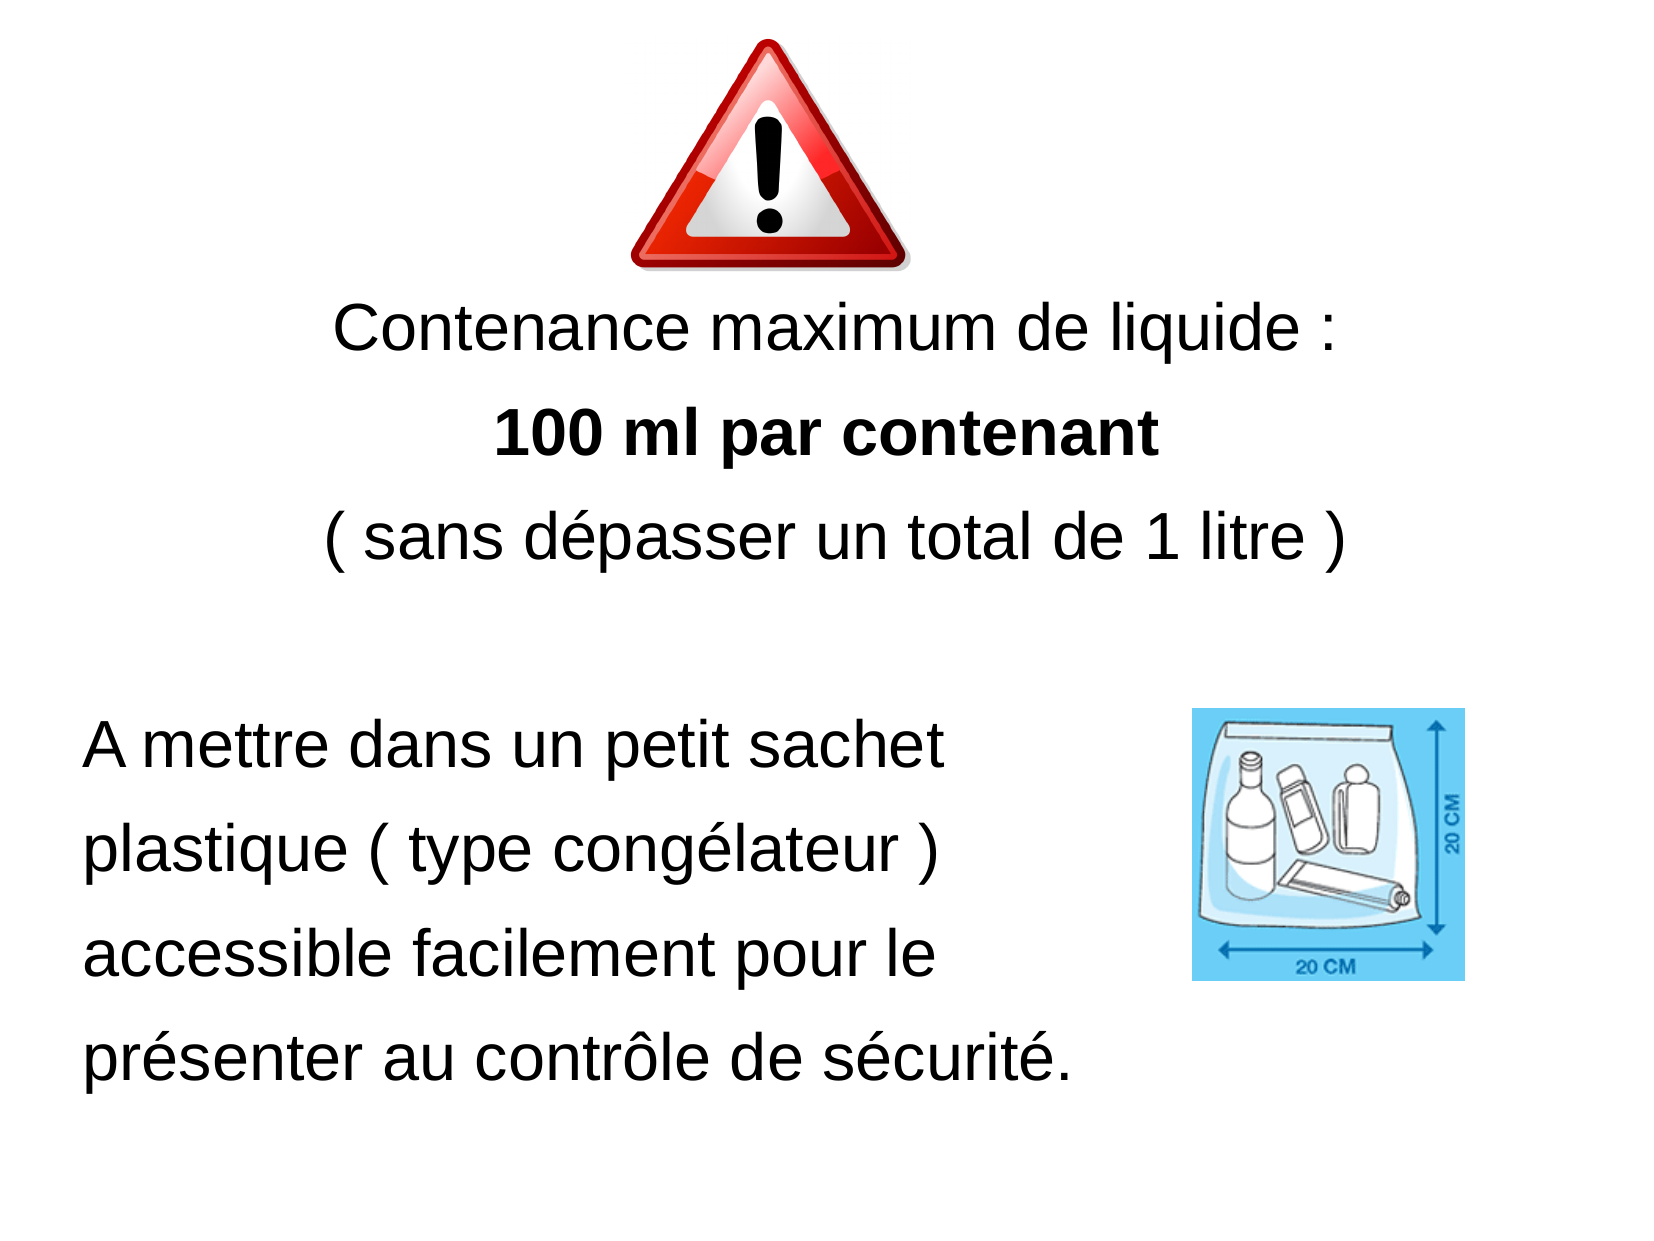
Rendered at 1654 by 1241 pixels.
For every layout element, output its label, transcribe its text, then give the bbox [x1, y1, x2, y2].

picture [1192, 708, 1465, 981]
picture [625, 34, 911, 272]
list Contenance maximum de liquide : 100 ml par contenant ( sans dépasser un total de 1 litre ) A mettre dans un petit sachet plastique ( type congélateur ) accessible facilement pour le présenter au contrôle de sécurité. [82, 290, 1571, 1109]
